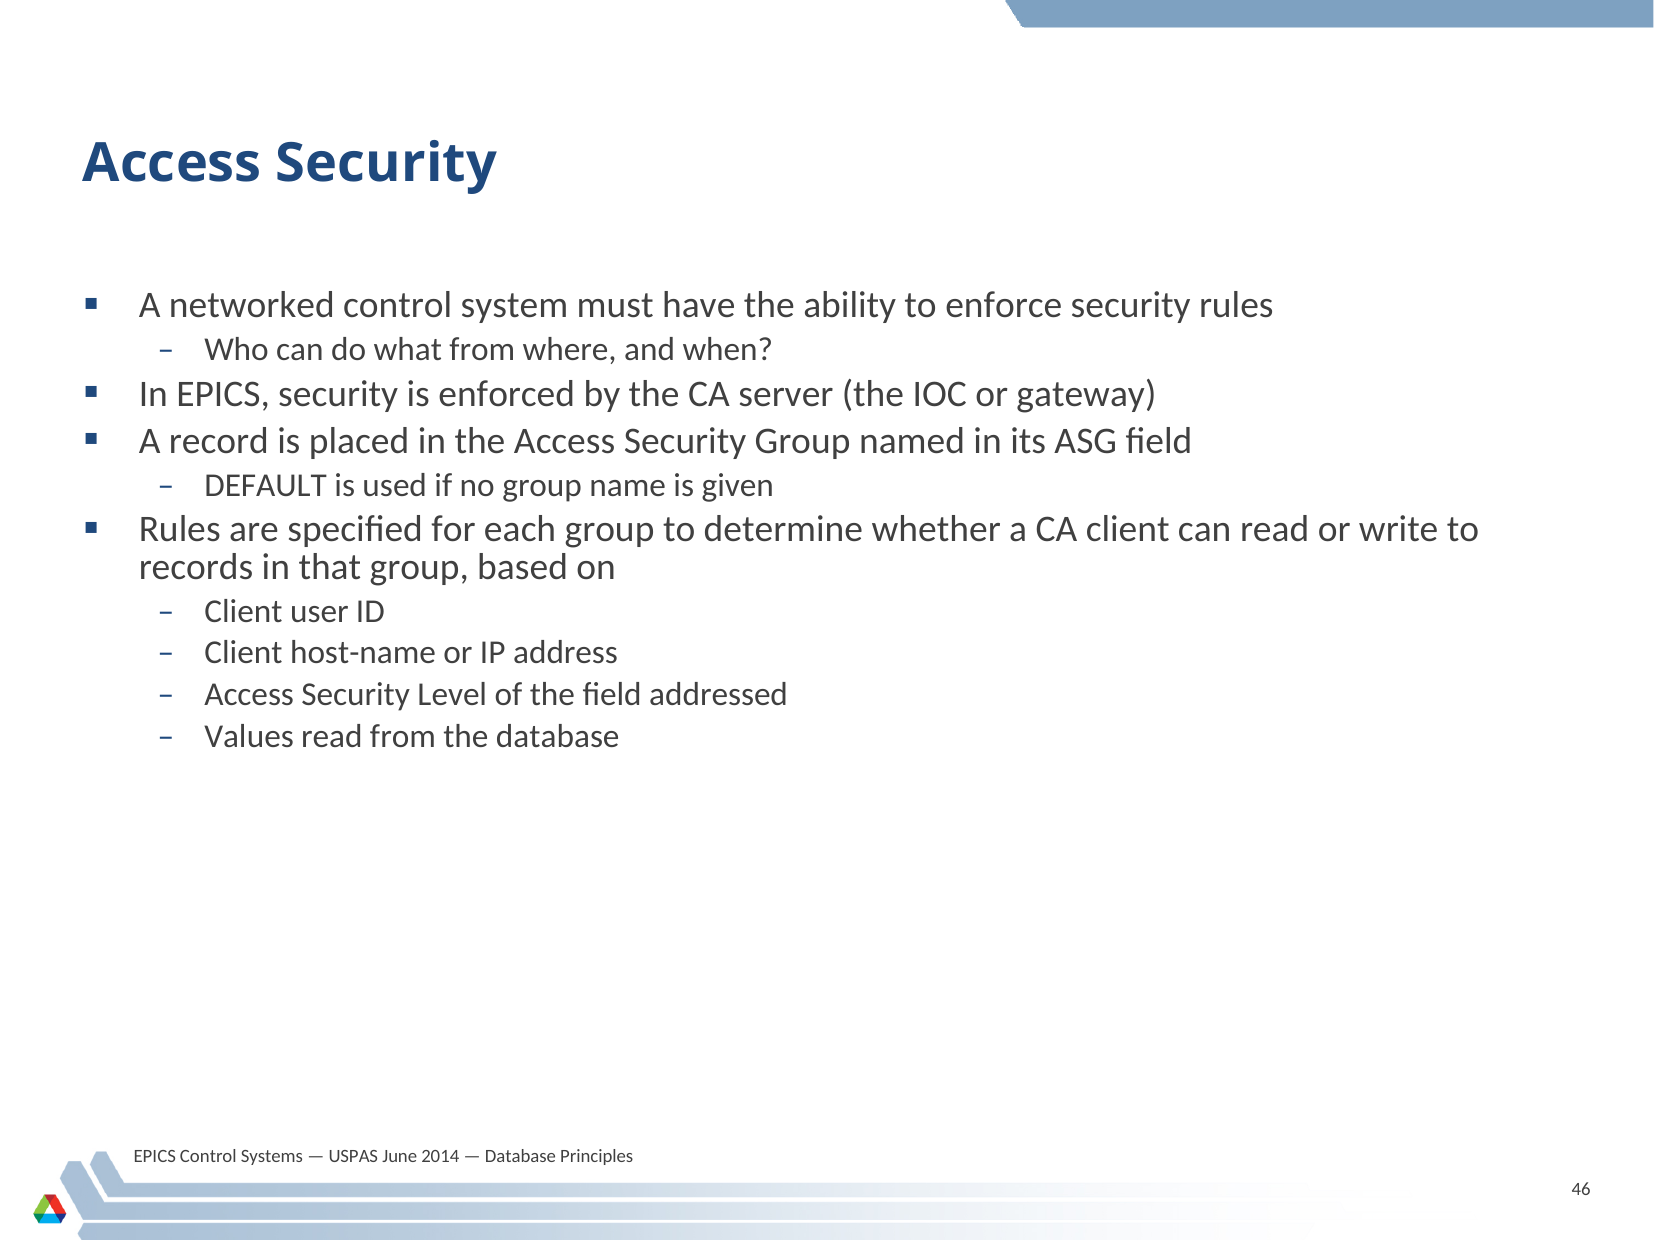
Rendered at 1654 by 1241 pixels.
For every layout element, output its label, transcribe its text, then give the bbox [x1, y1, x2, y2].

picture [0, 1143, 1654, 1240]
list A networked control system must have the ability to enforce security rules Who can do what from where, and when? In EPICS, security is enforced by the CA server (the IOC or gateway) A record is placed in the Access Security Group named in its ASG field DEFAULT is used if no group name is given Rules are specified for each group to determine whether a CA client can read or write to records in that group, based on Client user ID Client host-name or IP address Access Security Level of the field addressed Values read from the database [82, 289, 1571, 841]
picture [0, 0, 1654, 29]
title Access Security [82, 128, 1571, 192]
